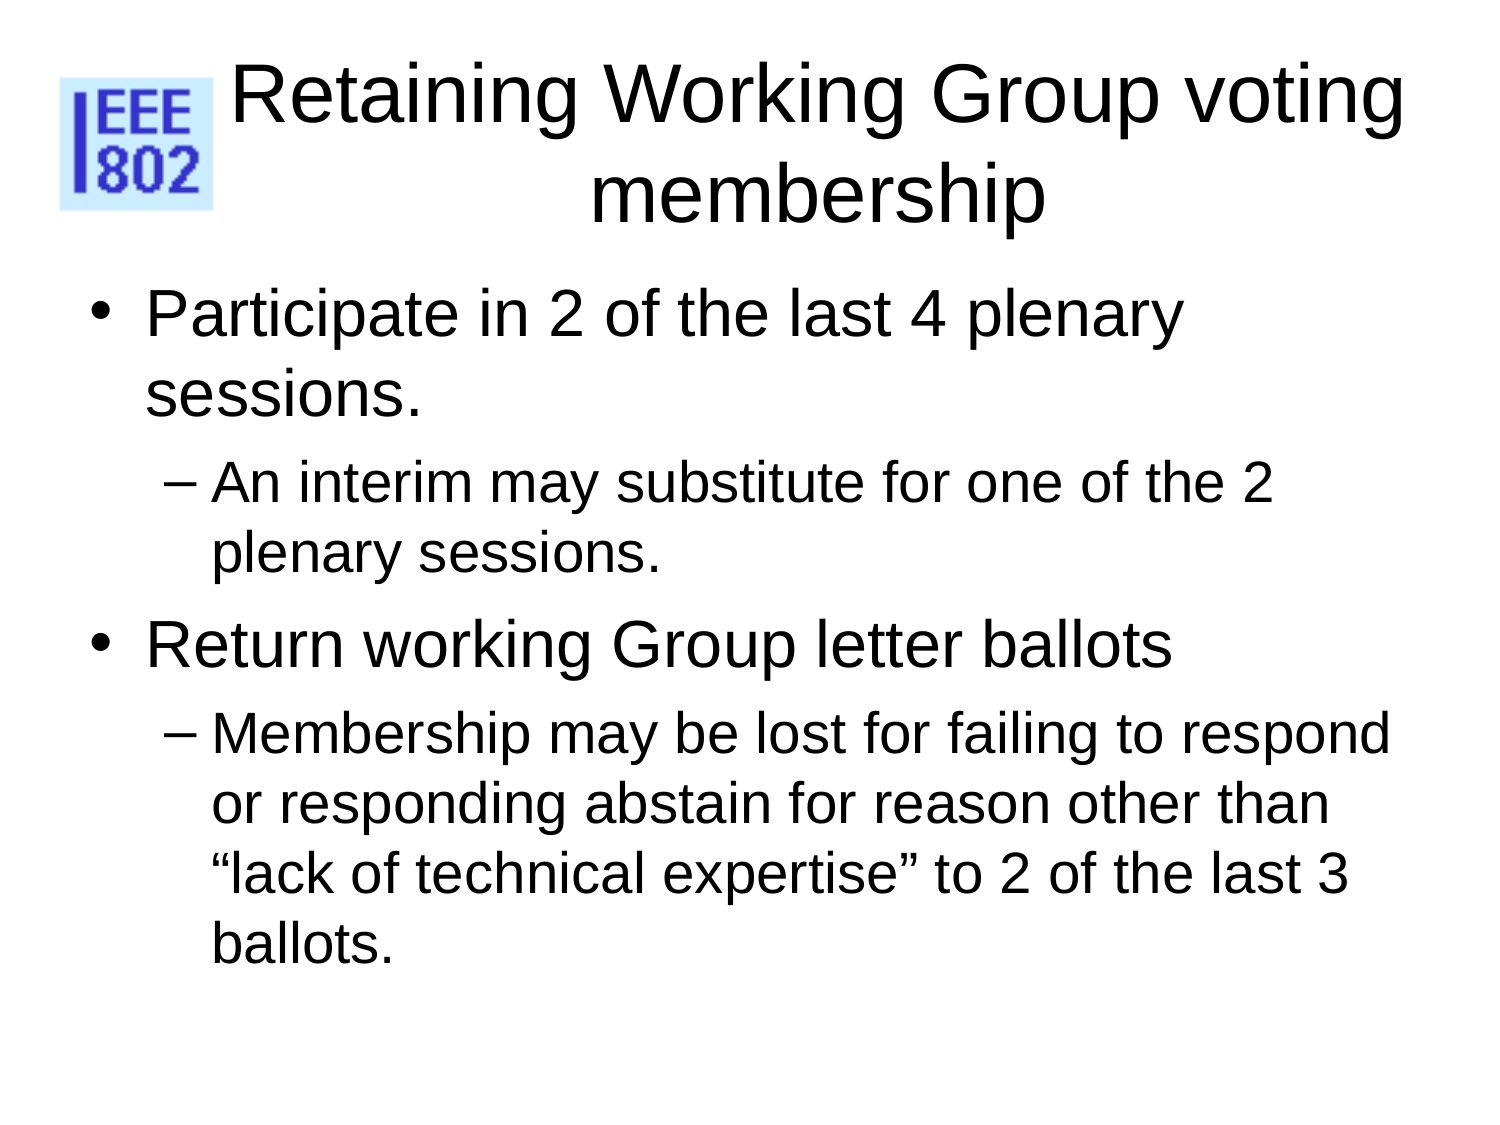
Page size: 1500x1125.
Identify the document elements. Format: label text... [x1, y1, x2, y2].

picture [37, 49, 232, 250]
text_box Retaining Working Group voting membership [212, 31, 1425, 247]
text_box Participate in 2 of the last 4 plenary sessions. An interim may substitute for one of the 2 plenary sessions. Return working Group letter ballots Membership may be lost for failing to respond or responding abstain for reason other than “lack of technical expertise” to 2 of the last 3 ballots. [74, 262, 1425, 1005]
